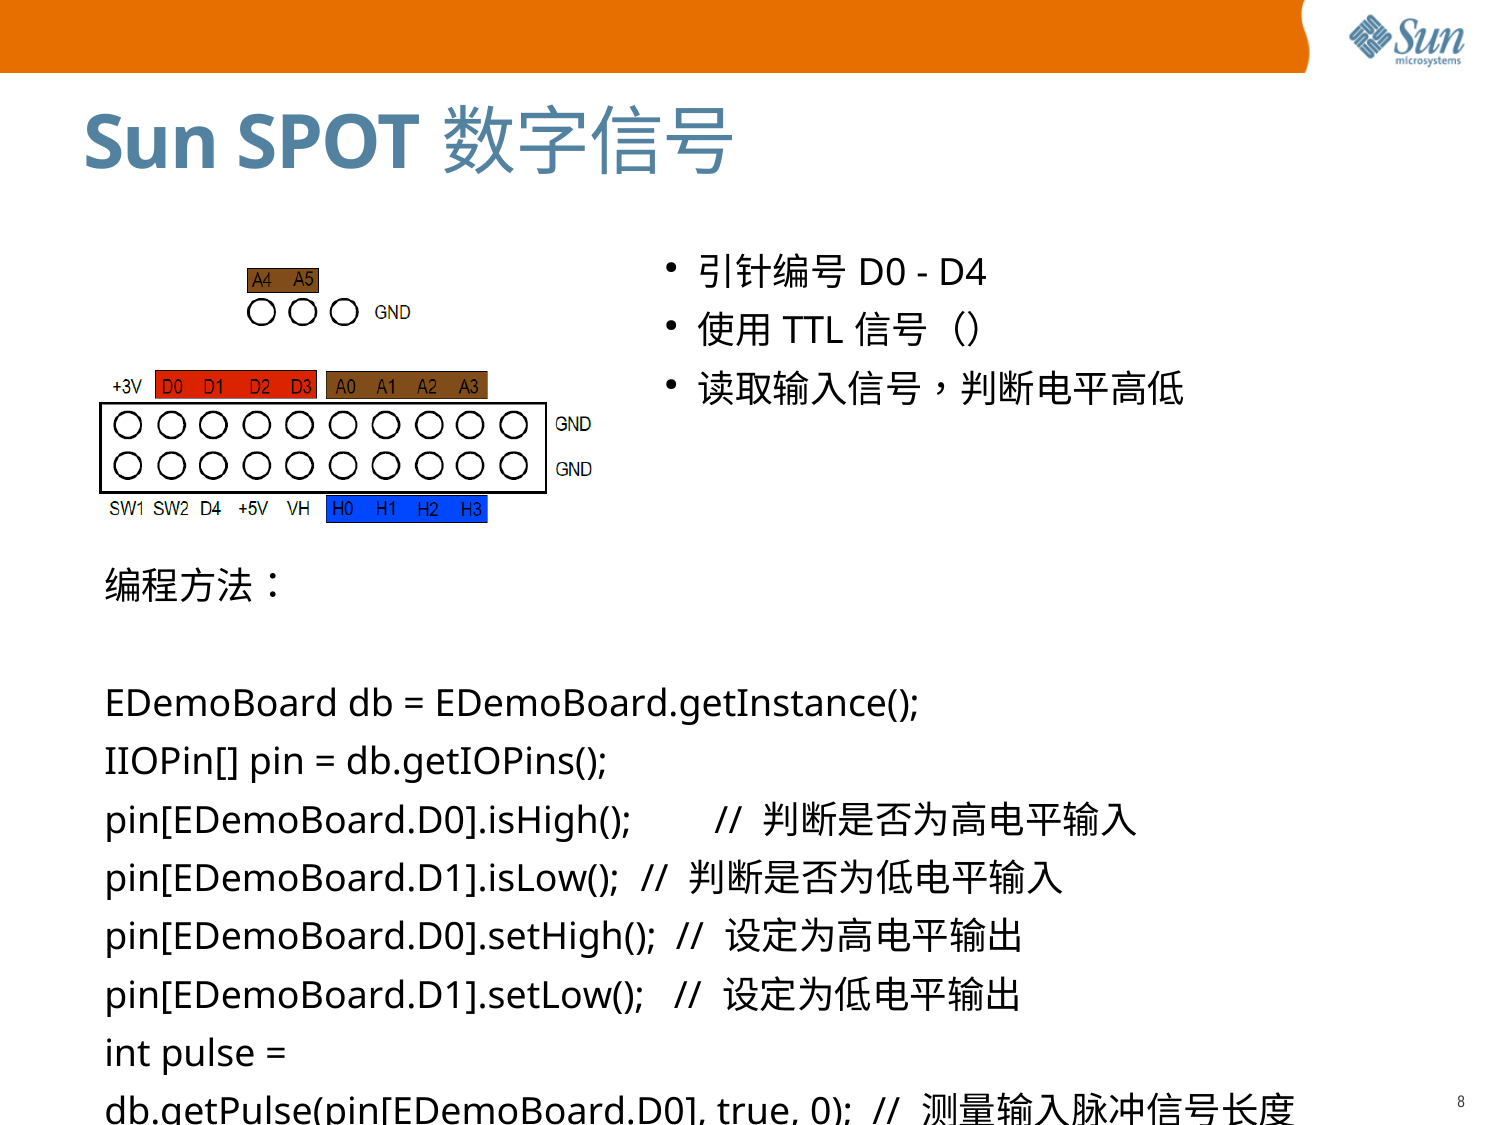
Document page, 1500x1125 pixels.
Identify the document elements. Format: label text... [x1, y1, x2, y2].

text_box 编程方法： EDemoBoard db = EDemoBoard.getInstance(); IIOPin[] pin = db.getIOPins(); pin[EDemoBoard.D0].isHigh(); // 判断是否为高电平输入 pin[EDemoBoard.D1].isLow(); // 判断是否为低电平输入 pin[EDemoBoard.D0].setHigh(); // 设定为高电平输出 pin[EDemoBoard.D1].setLow(); // 设定为低电平输出 int pulse = db.getPulse(pin[EDemoBoard.D0], true, 0); // 测量输入脉冲信号长度 [104, 565, 1351, 1070]
title Sun SPOT数字信号 [83, 94, 1446, 199]
picture [67, 248, 620, 544]
picture [0, 0, 1500, 73]
text_box 引针编号D0 - D4 使用TTL信号（） 读取输入信号，判断电平高低 [664, 250, 1456, 397]
